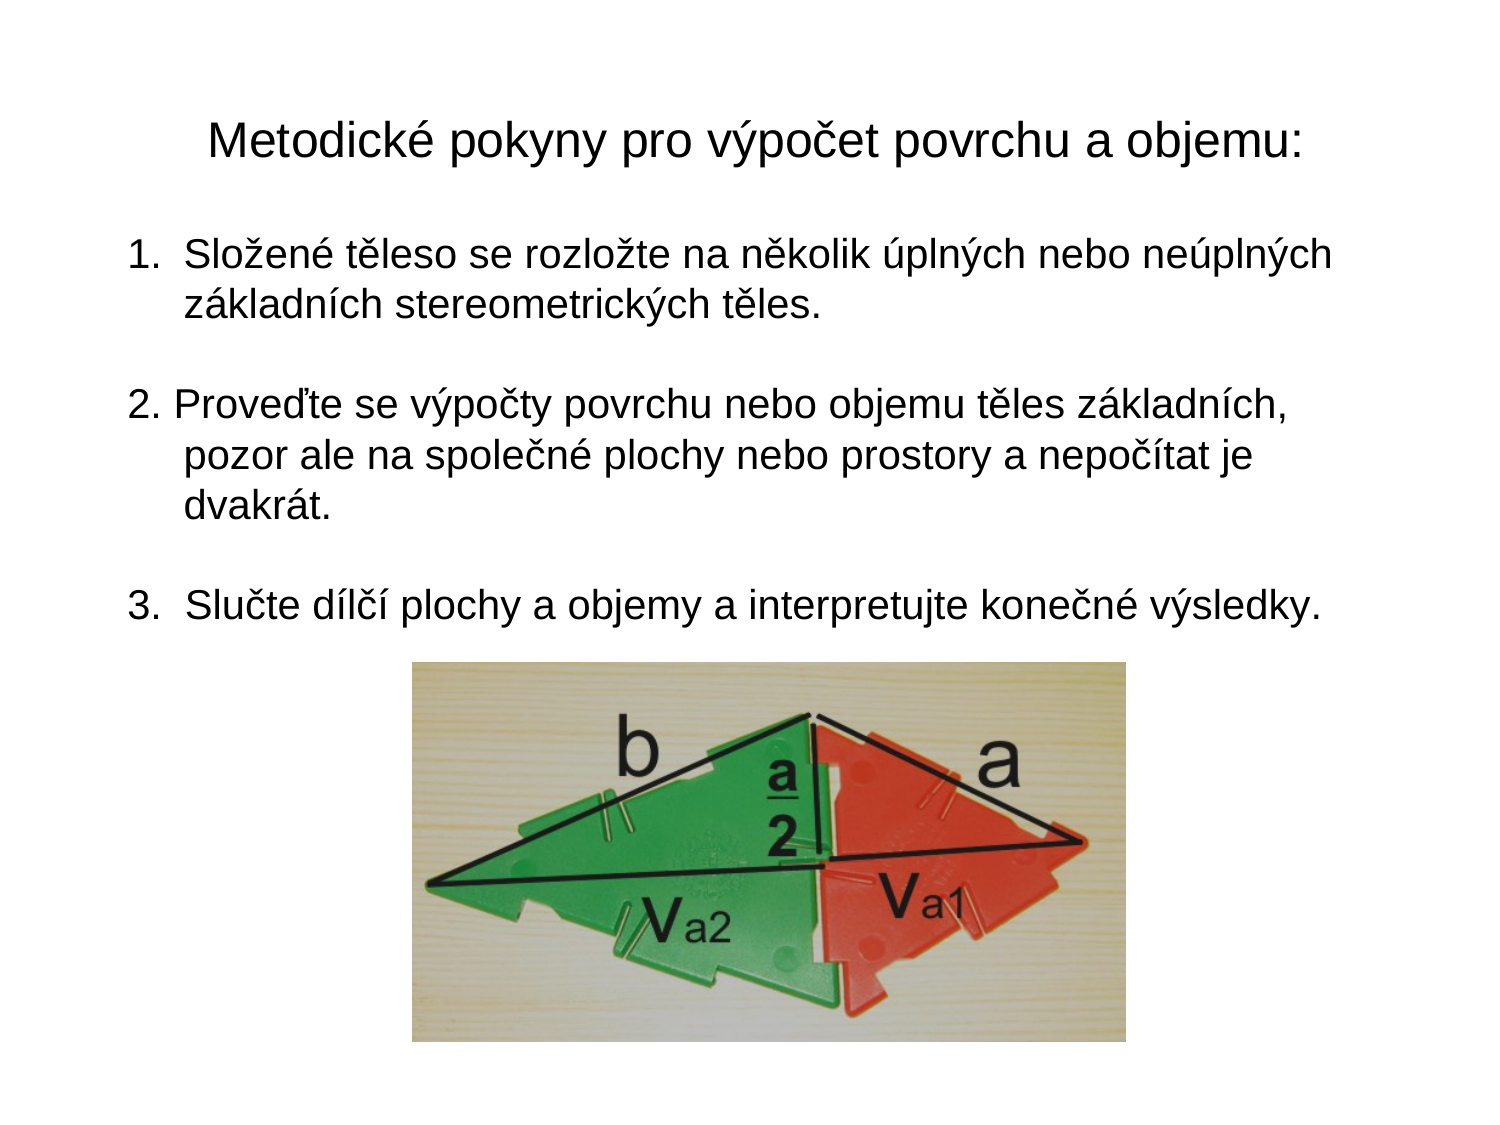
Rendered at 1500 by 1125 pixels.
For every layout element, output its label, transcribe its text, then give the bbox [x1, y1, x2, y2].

text_box Metodické pokyny pro výpočet povrchu a objemu: Složené těleso se rozložte na několik úplných nebo neúplných základních stereometrických těles. 2. Proveďte se výpočty povrchu nebo objemu těles základních, pozor ale na společné plochy nebo prostory a nepočítat je dvakrát. 3. Slučte dílčí plochy a objemy a interpretujte konečné výsledky. [112, 99, 1401, 736]
picture [412, 662, 1126, 1042]
